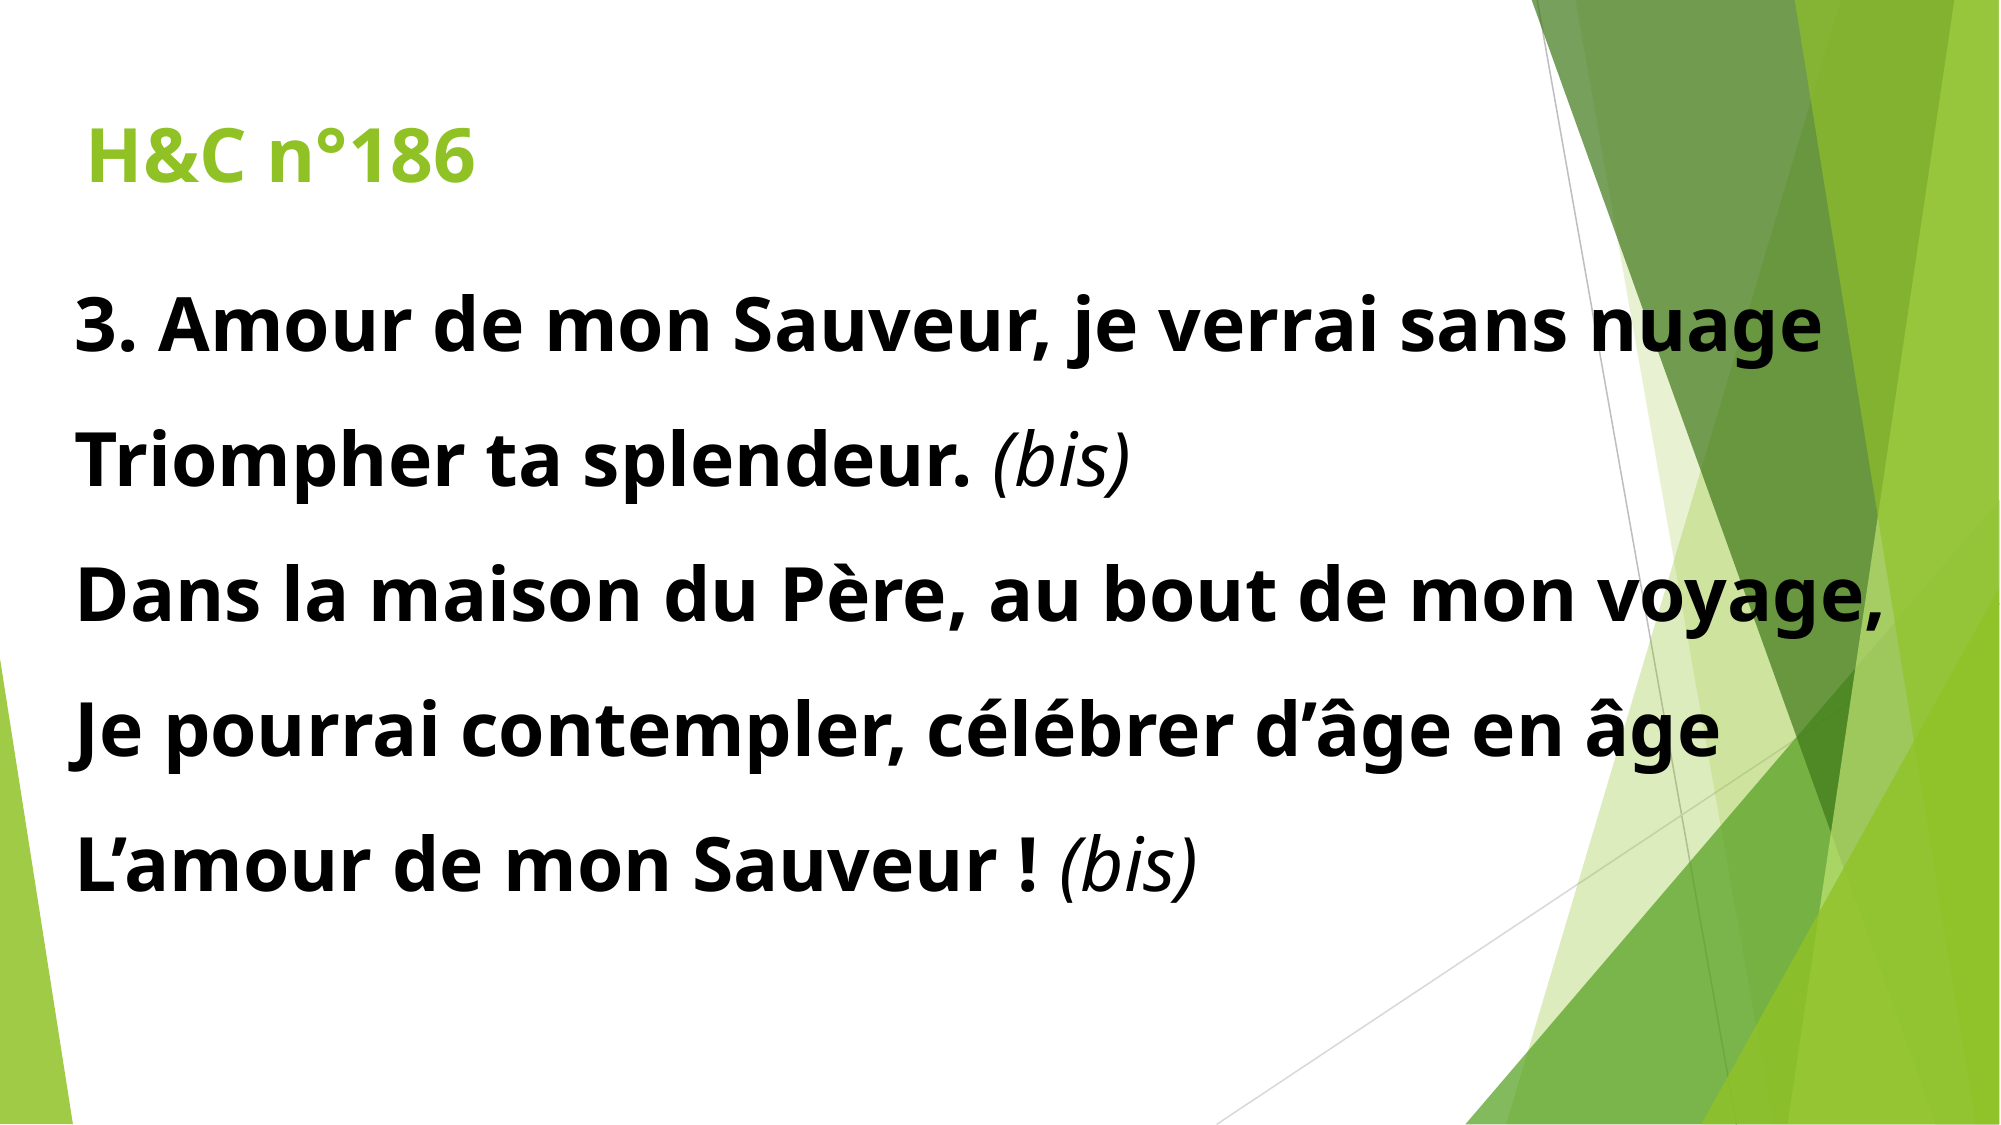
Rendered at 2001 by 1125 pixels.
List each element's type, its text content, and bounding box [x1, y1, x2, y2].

text_box H&C n°186 [70, 99, 1522, 224]
text_box 3. Amour de mon Sauveur, je verrai sans nuage Triompher ta splendeur. (bis) Dans la maison du Père, au bout de mon voyage, Je pourrai contempler, célébrer d’âge en âge L’amour de mon Sauveur ! (bis) [59, 224, 1949, 1063]
